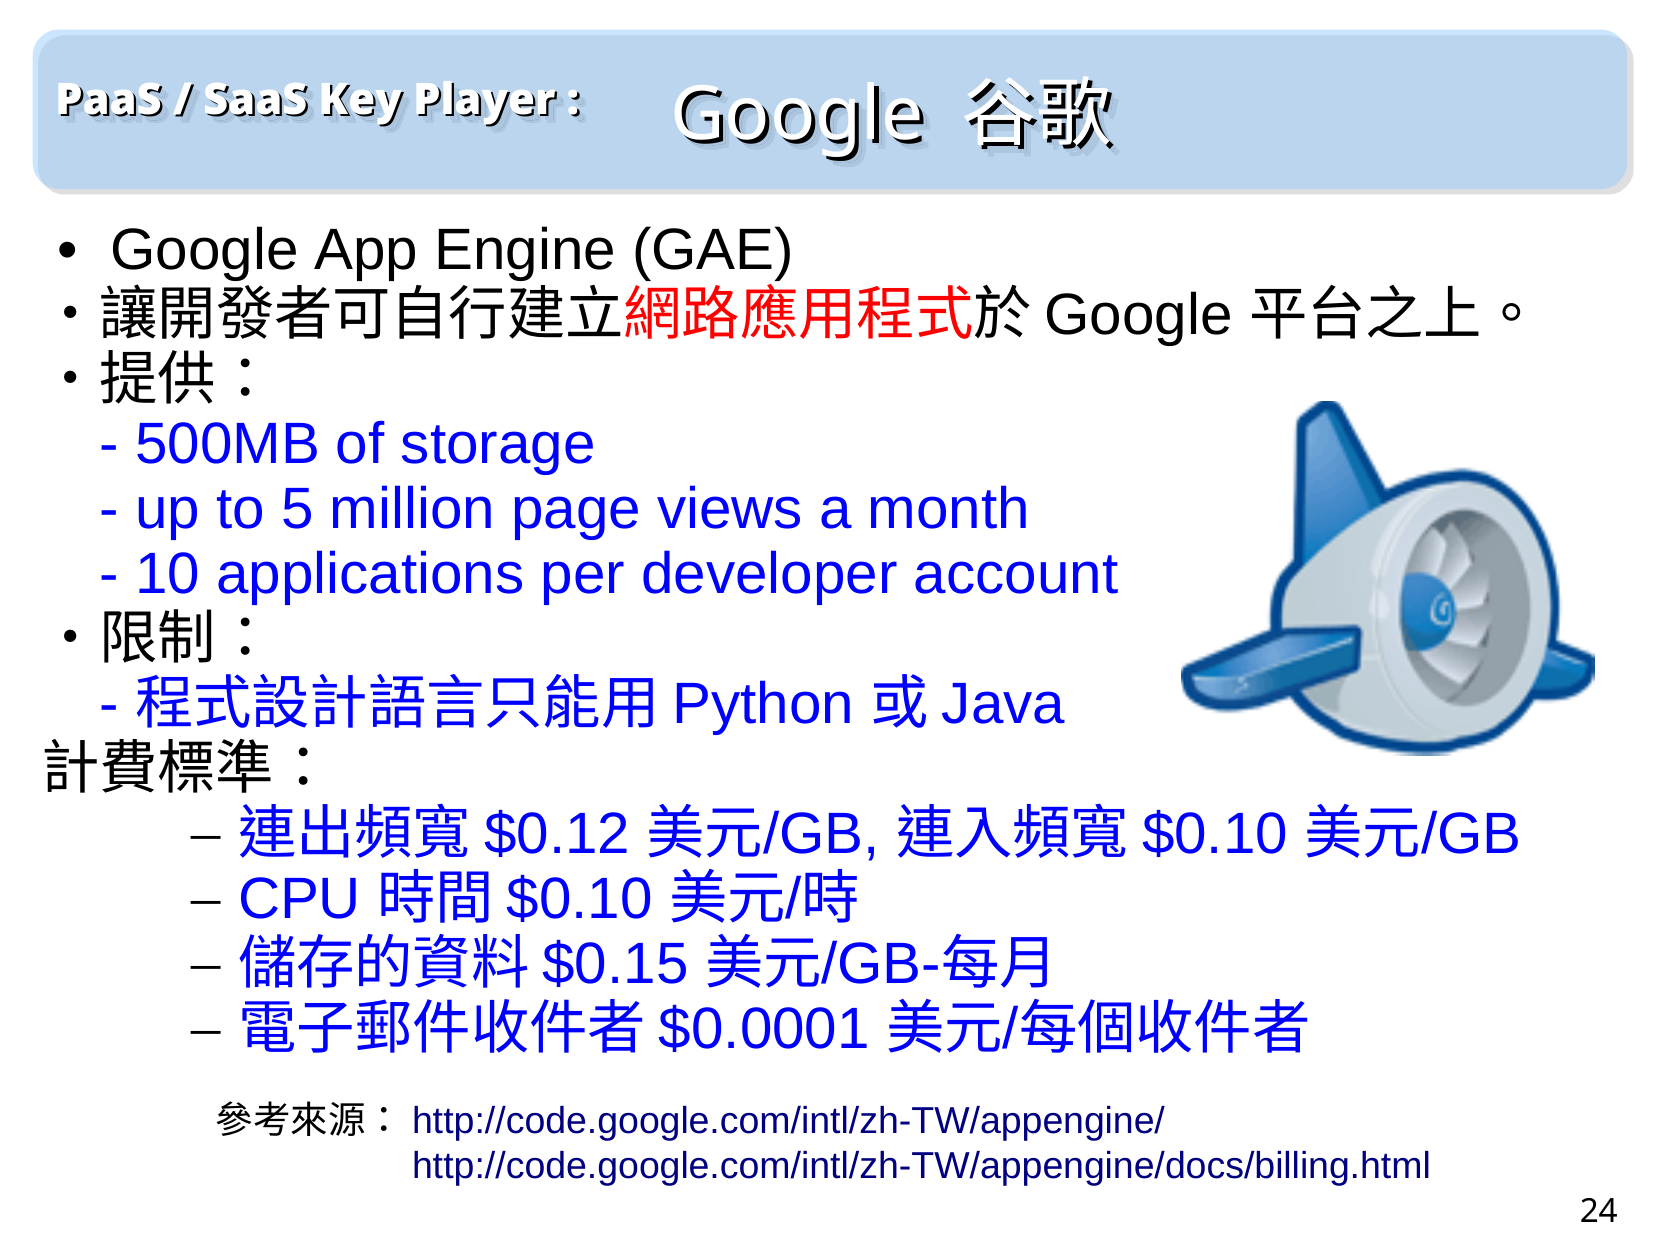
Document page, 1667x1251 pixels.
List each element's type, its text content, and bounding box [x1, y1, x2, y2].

picture [1181, 401, 1595, 756]
text_box PaaS / SaaS Key Player : Google 谷歌 [32, 29, 1628, 190]
list • Google App Engine (GAE) •讓開發者可自行建立網路應用程式於 Google 平台之上。 •提供： - 500MB of storage - up to 5 million page views a month - 10 applications per developer account •限制： - 程式設計語言只能用 Python 或 Java 計費標準： 連出頻寬 $0.12 美元/GB, 連入頻寬 $0.10 美元/GB CPU 時間 $0.10 美元/時 儲存的資料 $0.15 美元/GB-每月 電子郵件收件者 $0.0001 美元/每個收件者 [41, 212, 1607, 1064]
text_box 參考來源：http://code.google.com/intl/zh-TW/appengine/ http://code.google.com/intl/zh-TW/appengine/docs/billing.html [200, 1088, 1501, 1194]
